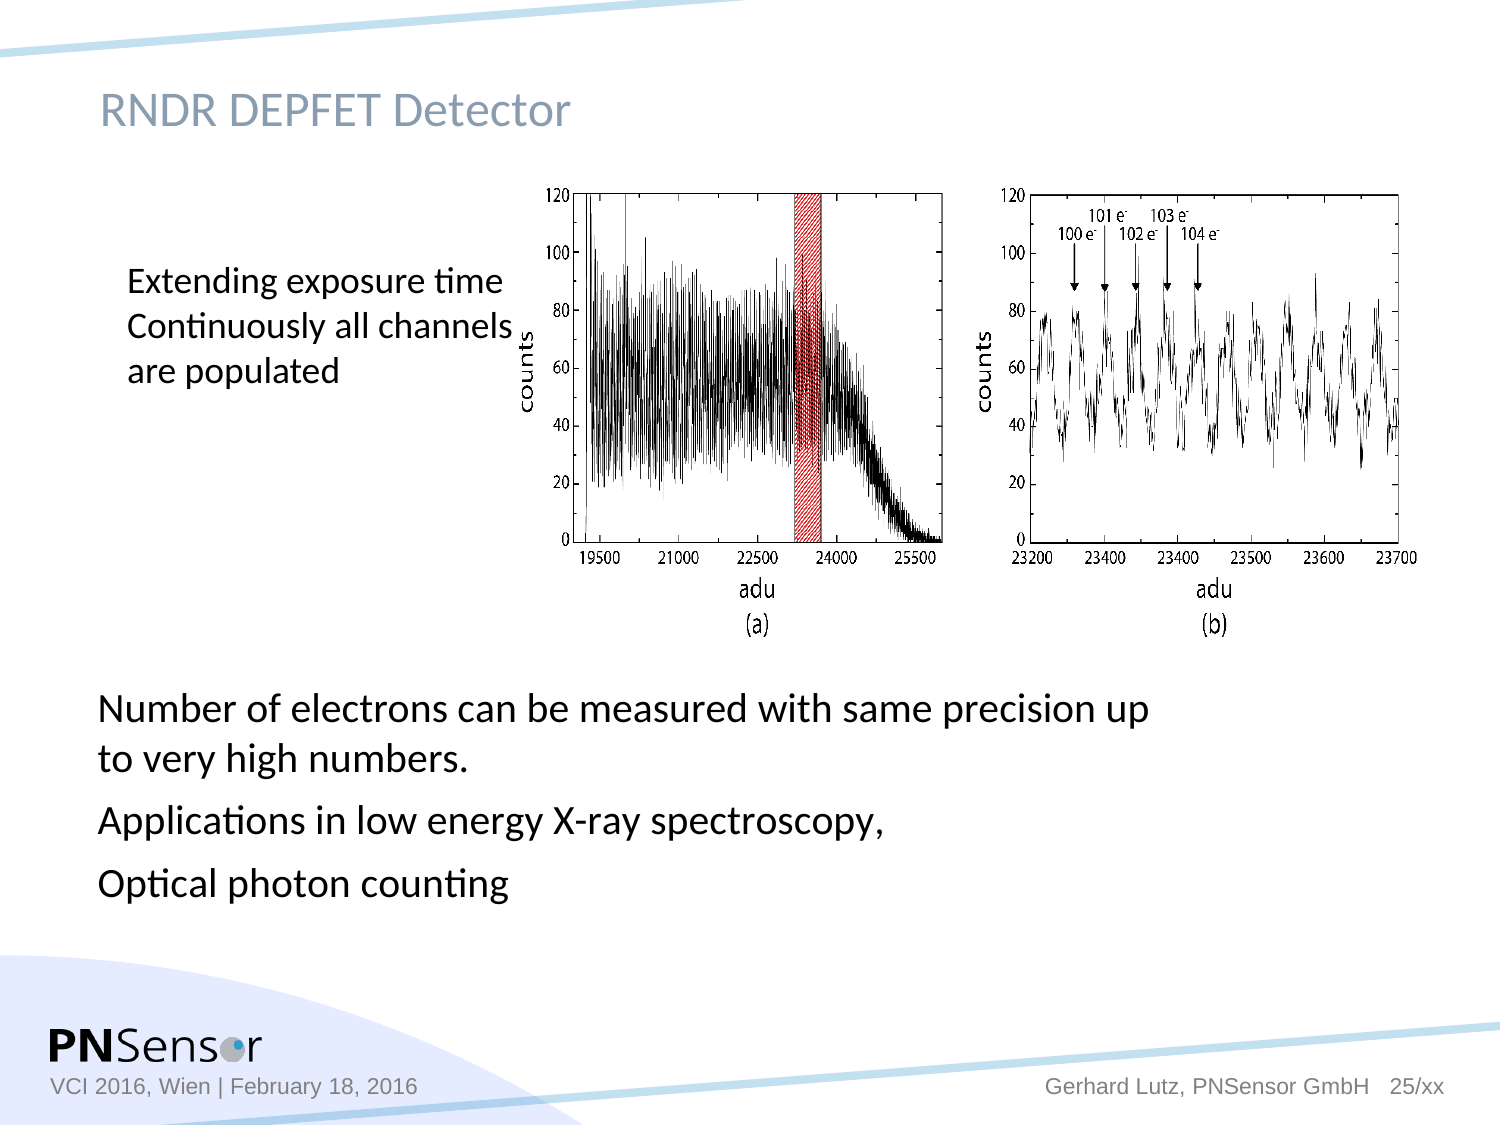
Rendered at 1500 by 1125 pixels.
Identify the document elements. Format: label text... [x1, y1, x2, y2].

text_box [95, 248, 652, 991]
list Number of electrons can be measured with same precision up to very high numbers. Applications in low energy X-ray spectroscopy, Optical photon counting [97, 680, 1173, 990]
title RNDR DEPFET Detector [99, 76, 1426, 173]
picture [513, 184, 1417, 640]
text_box Extending exposure time Continuously all channels are populated [112, 248, 534, 400]
